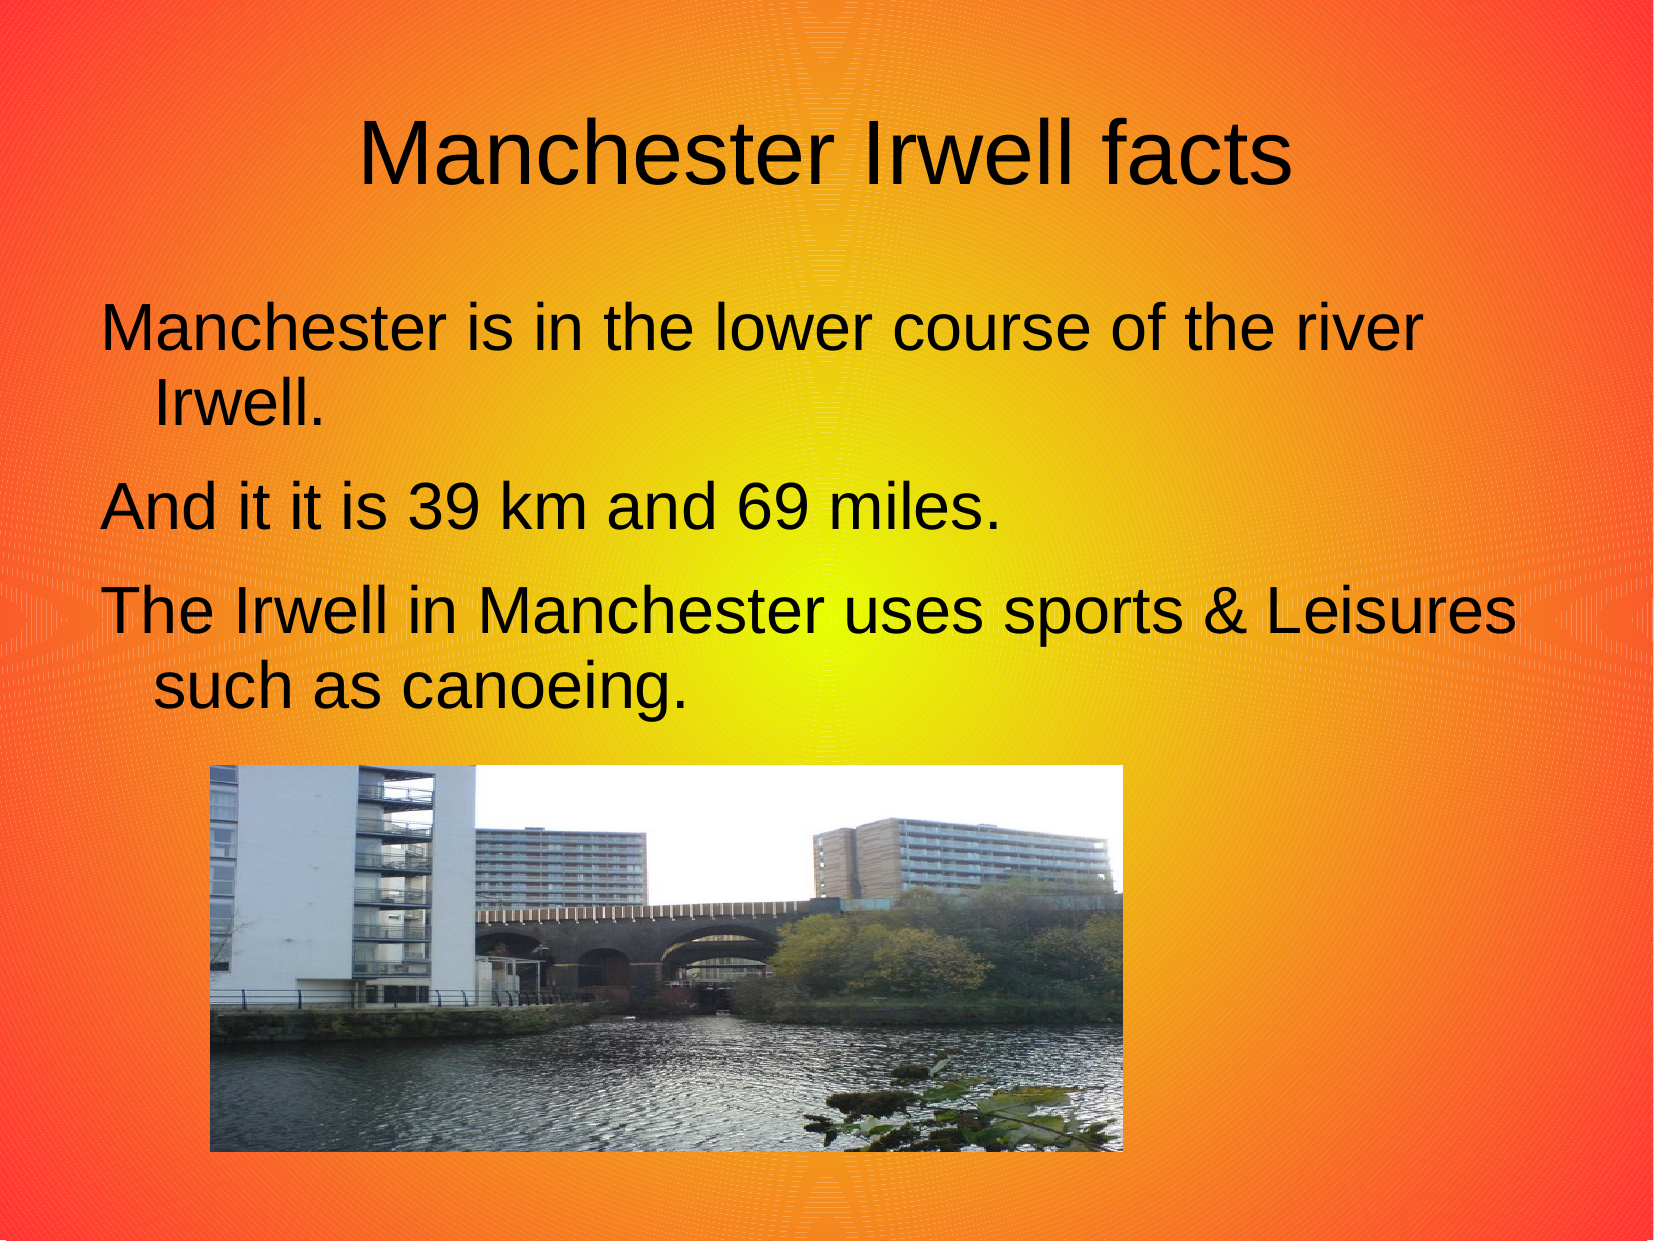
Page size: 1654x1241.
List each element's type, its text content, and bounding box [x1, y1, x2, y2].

list Manchester is in the lower course of the river Irwell. And it it is 39 km and 69 miles. The Irwell in Manchester uses sports & Leisures such as canoeing. [82, 290, 1571, 1109]
picture [210, 765, 1123, 1152]
title Manchester Irwell facts [82, 49, 1571, 257]
